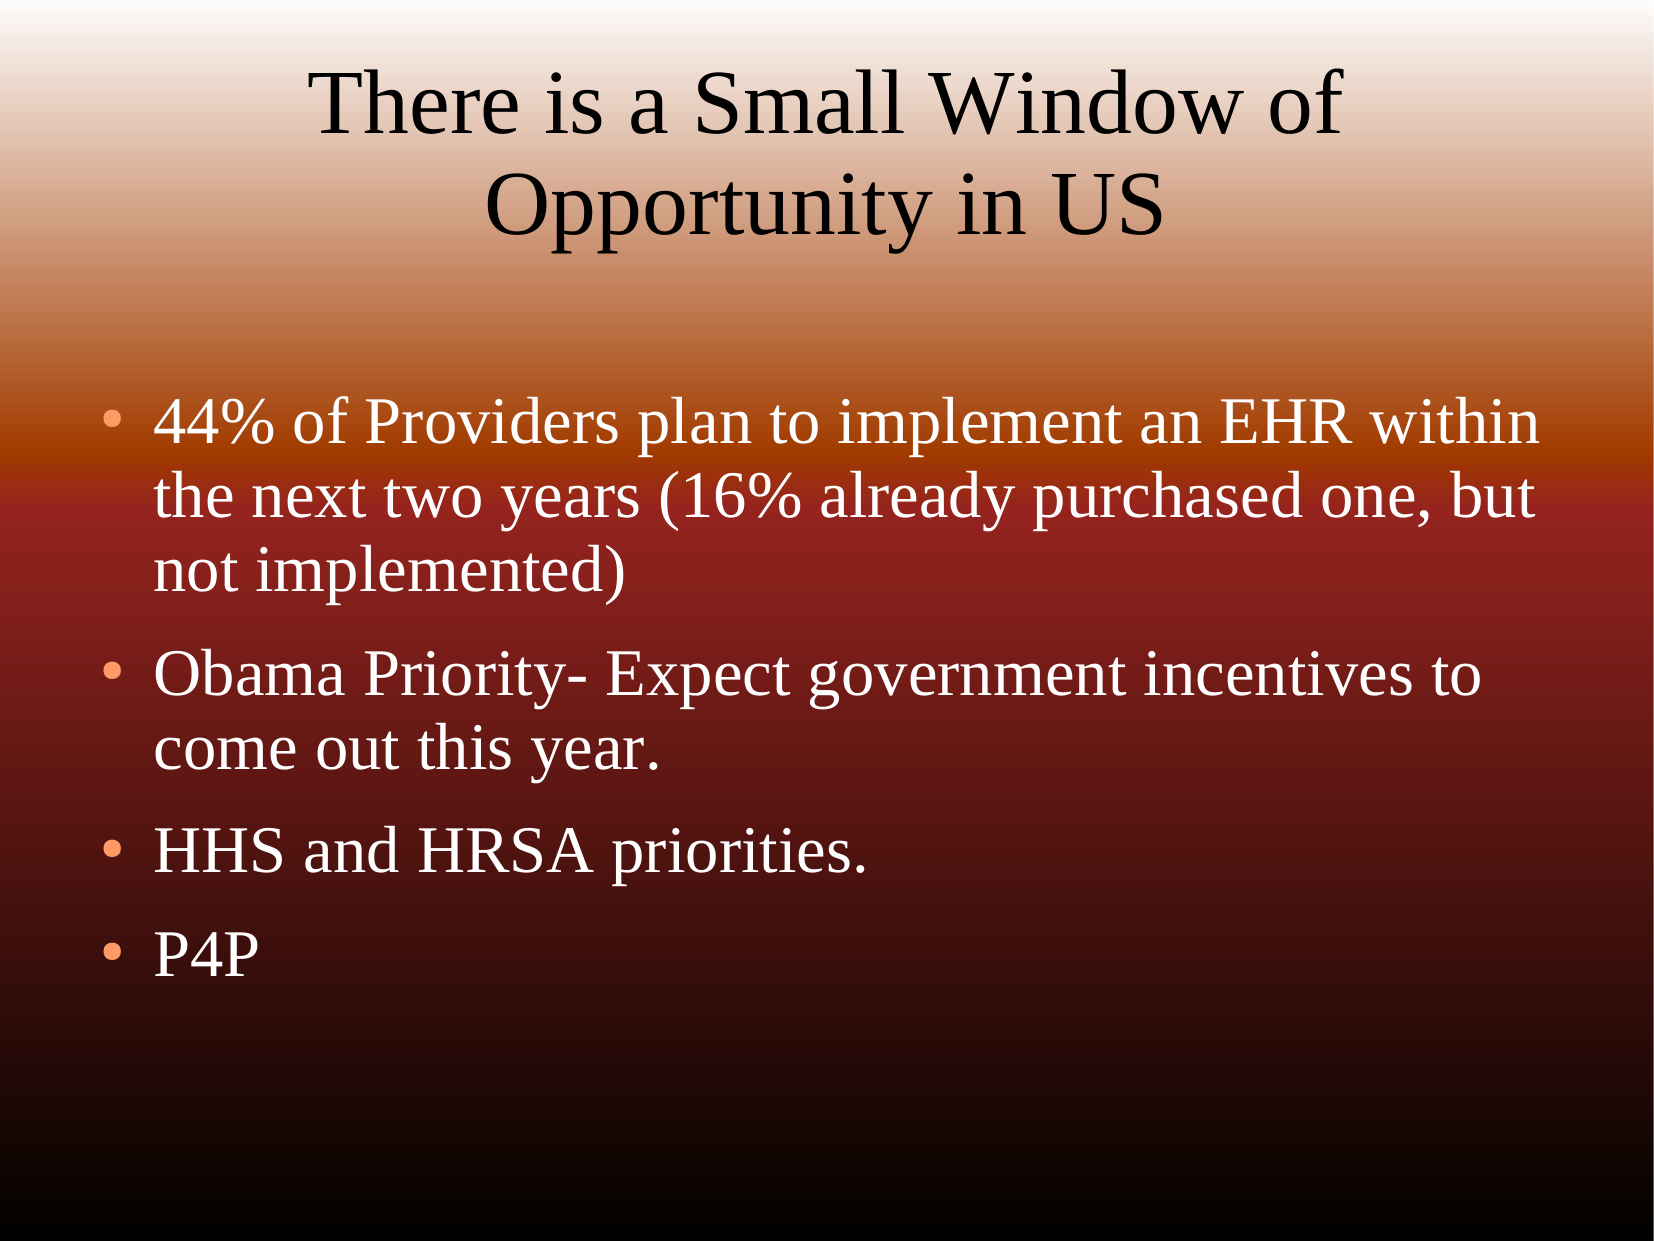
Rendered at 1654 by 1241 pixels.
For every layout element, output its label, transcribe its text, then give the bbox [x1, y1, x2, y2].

list 44% of Providers plan to implement an EHR within the next two years (16% already purchased one, but not implemented) Obama Priority- Expect government incentives to come out this year. HHS and HRSA priorities. P4P [82, 383, 1571, 1078]
title There is a Small Window of Opportunity in US [82, 51, 1571, 255]
picture [0, 0, 1654, 1241]
